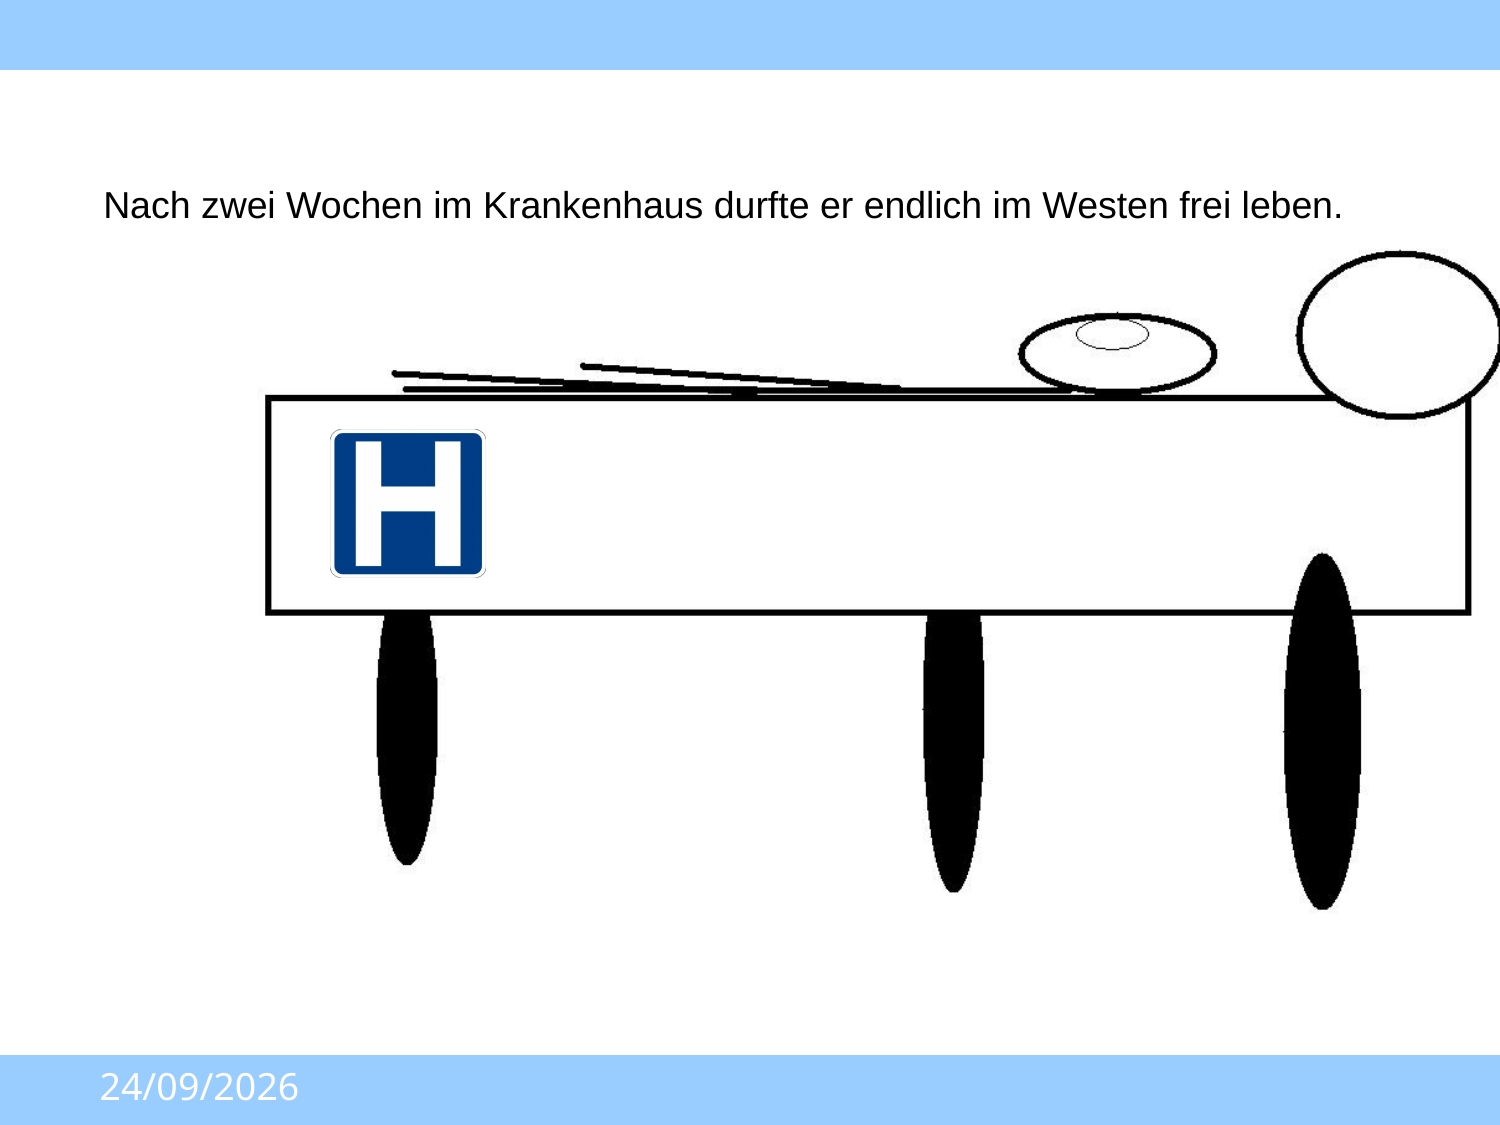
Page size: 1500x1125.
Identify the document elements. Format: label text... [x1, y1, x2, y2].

text_box Nach zwei Wochen im Krankenhaus durfte er endlich im Westen frei leben. [88, 177, 1369, 235]
picture [0, 70, 1500, 1055]
